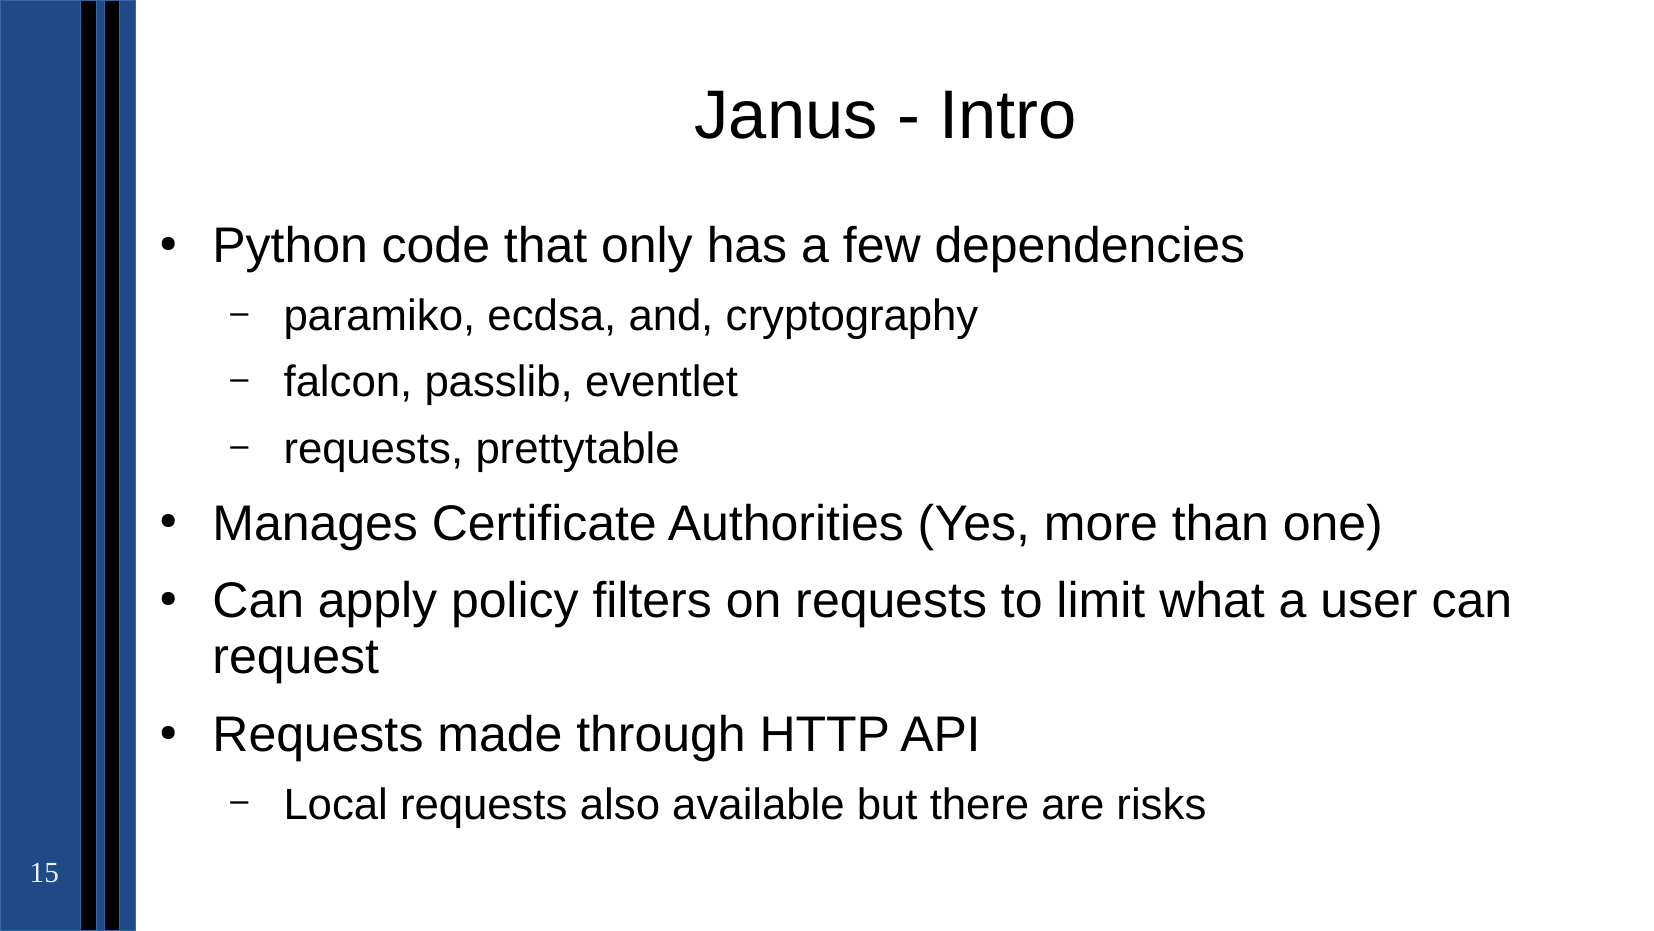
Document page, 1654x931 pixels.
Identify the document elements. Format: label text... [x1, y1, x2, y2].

title Janus - Intro [141, 37, 1630, 193]
list Python code that only has a few dependencies paramiko, ecdsa, and, cryptography falcon, passlib, eventlet requests, prettytable Manages Certificate Authorities (Yes, more than one) Can apply policy filters on requests to limit what a user can request Requests made through HTTP API Local requests also available but there are risks [141, 217, 1630, 871]
